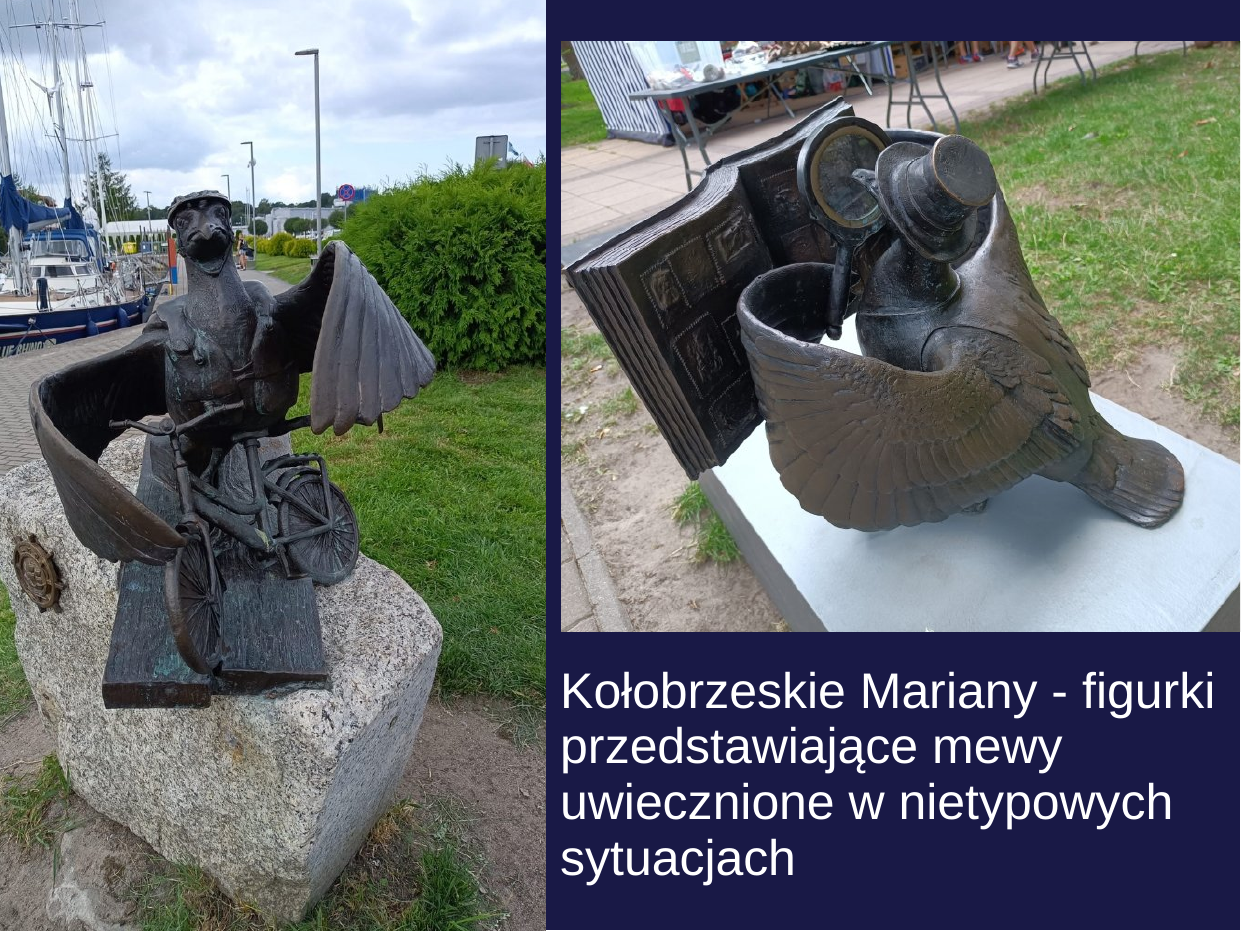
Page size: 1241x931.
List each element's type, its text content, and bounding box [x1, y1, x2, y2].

text_box Kołobrzeskie Mariany - figurki przedstawiające mewy uwiecznione w nietypowych sytuacjach [545, 655, 1241, 894]
picture [561, 41, 1241, 632]
picture [0, 0, 546, 931]
